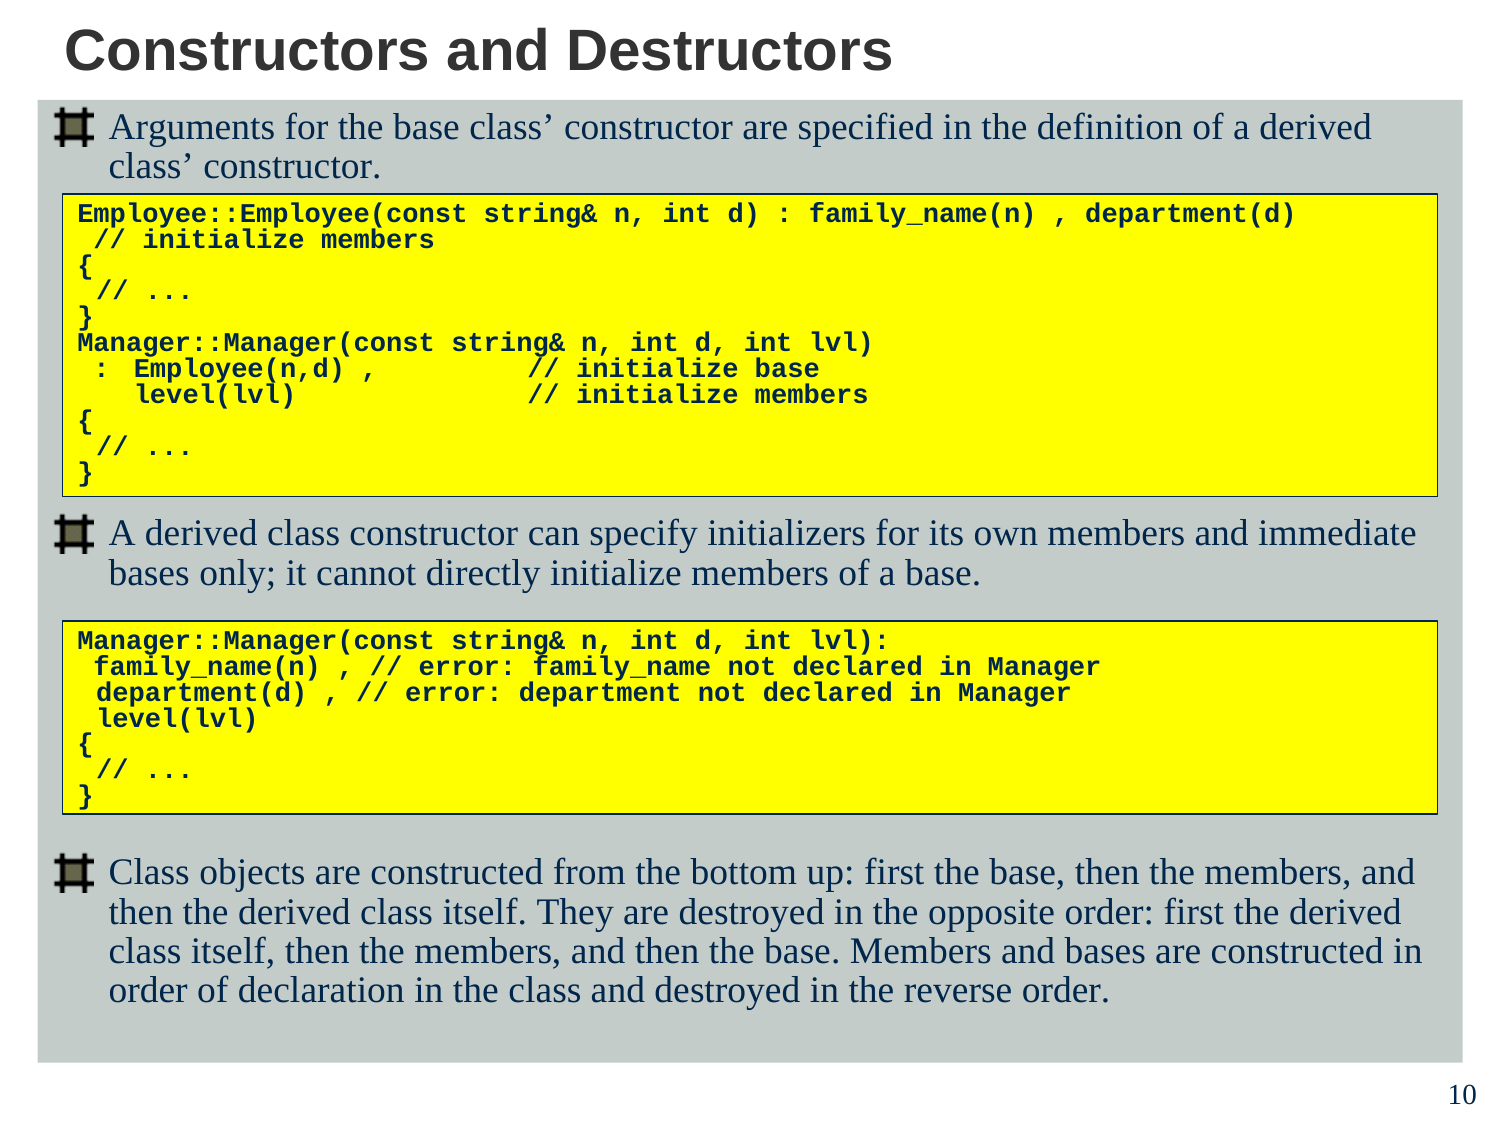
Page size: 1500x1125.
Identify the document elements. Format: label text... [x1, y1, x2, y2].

title Constructors and Destructors [50, 0, 1450, 91]
text_box Employee::Employee(const string& n, int d) : family_name(n) , department(d) // initialize members { // ... } Manager::Manager(const string& n, int d, int lvl) : Employee(n,d) , // initialize base level(lvl) // initialize members { // ... } [62, 194, 1438, 520]
text_box Manager::Manager(const string& n, int d, int lvl): family_name(n) , // error: family_name not declared in Manager department(d) , // error: department not declared in Manager level(lvl) { // ... } [62, 621, 1438, 835]
list Arguments for the base class’ constructor are specified in the definition of a derived class’ constructor. A derived class constructor can specify initializers for its own members and immediate bases only; it cannot directly initialize members of a base. Class objects are constructed from the bottom up: first the base, then the members, and then the derived class itself. They are destroyed in the opposite order: first the derived class itself, then the members, and then the base. Members and bases are constructed in order of declaration in the class and destroyed in the reverse order. [37, 99, 1463, 1063]
